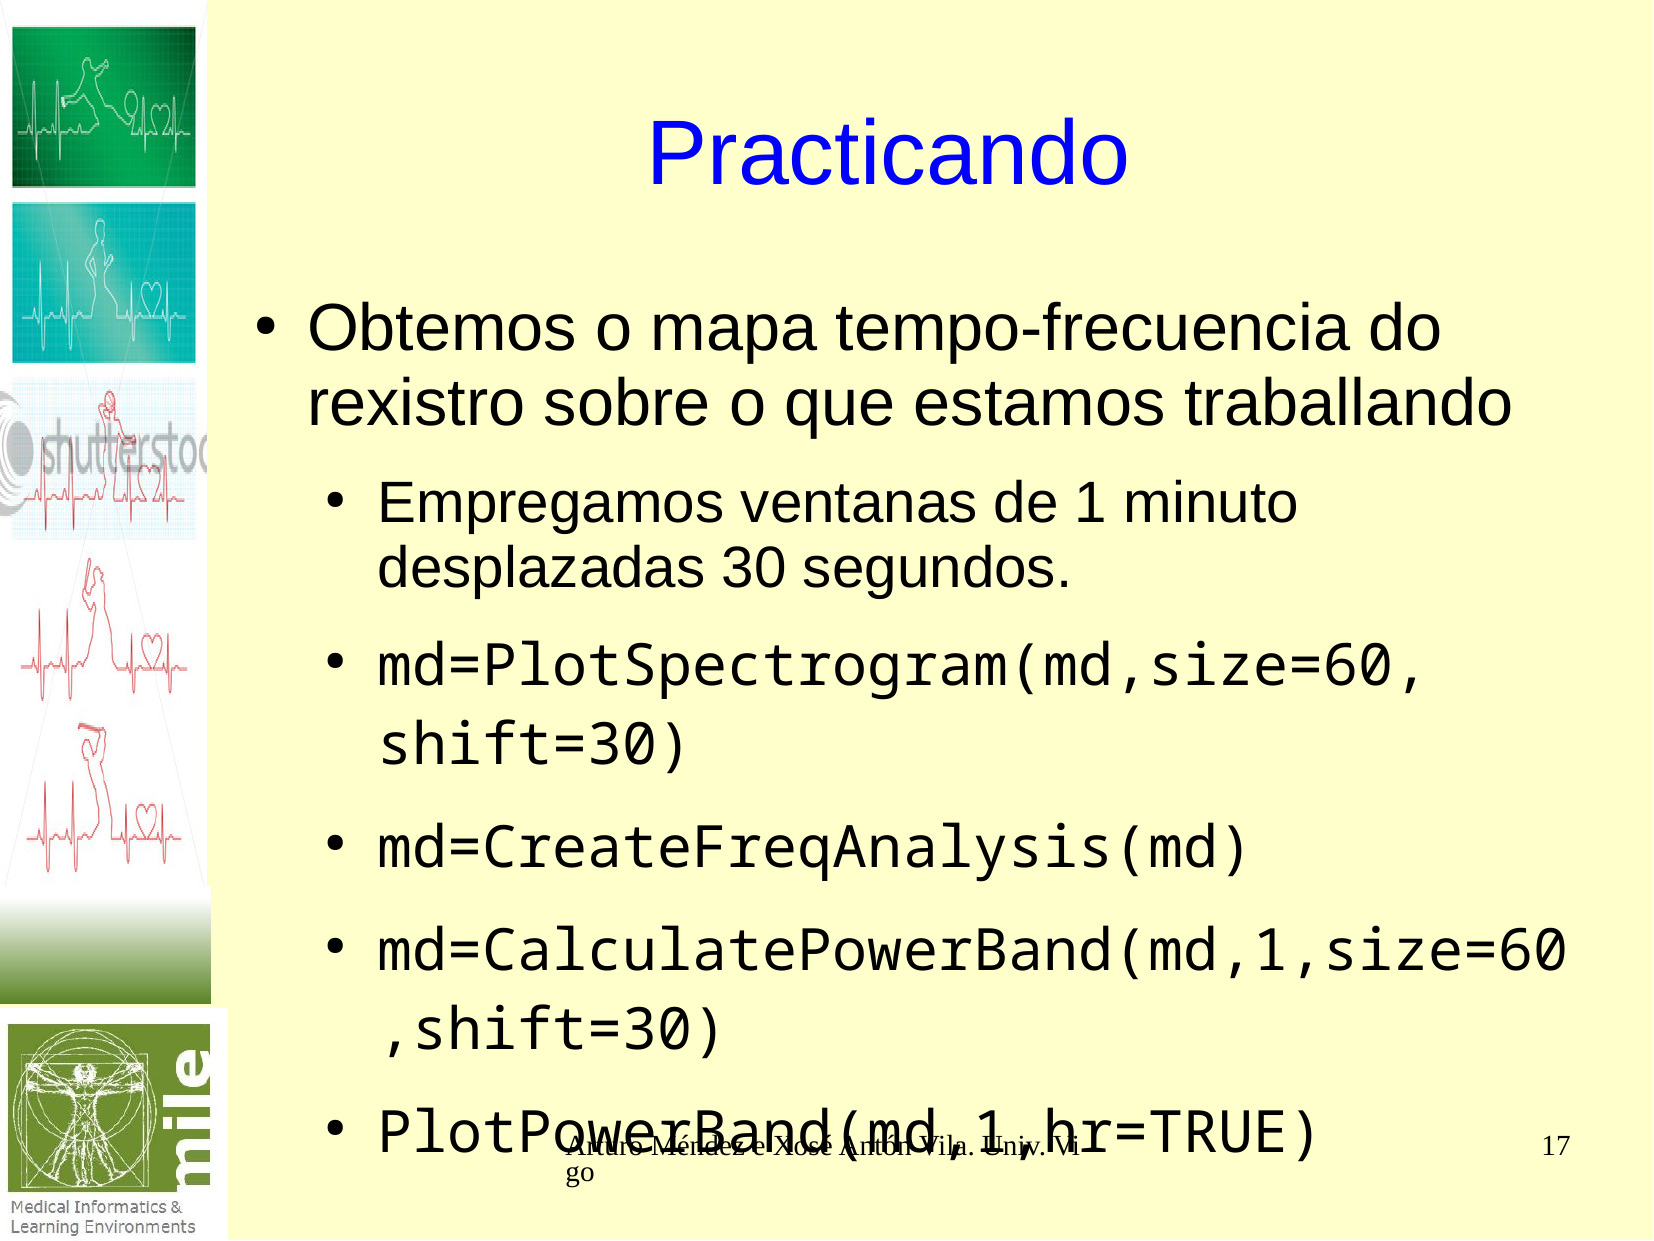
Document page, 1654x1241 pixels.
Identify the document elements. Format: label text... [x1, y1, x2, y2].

list Obtemos o mapa tempo-frecuencia do rexistro sobre o que estamos traballando Empregamos ventanas de 1 minuto desplazadas 30 segundos. md=PlotSpectrogram(md,size=60, shift=30) md=CreateFreqAnalysis(md) md=CalculatePowerBand(md,1,size=60,shift=30) PlotPowerBand(md,1,hr=TRUE) [236, 290, 1571, 1109]
picture [0, 0, 207, 886]
picture [0, 1008, 228, 1241]
title Practicando [206, 49, 1571, 257]
